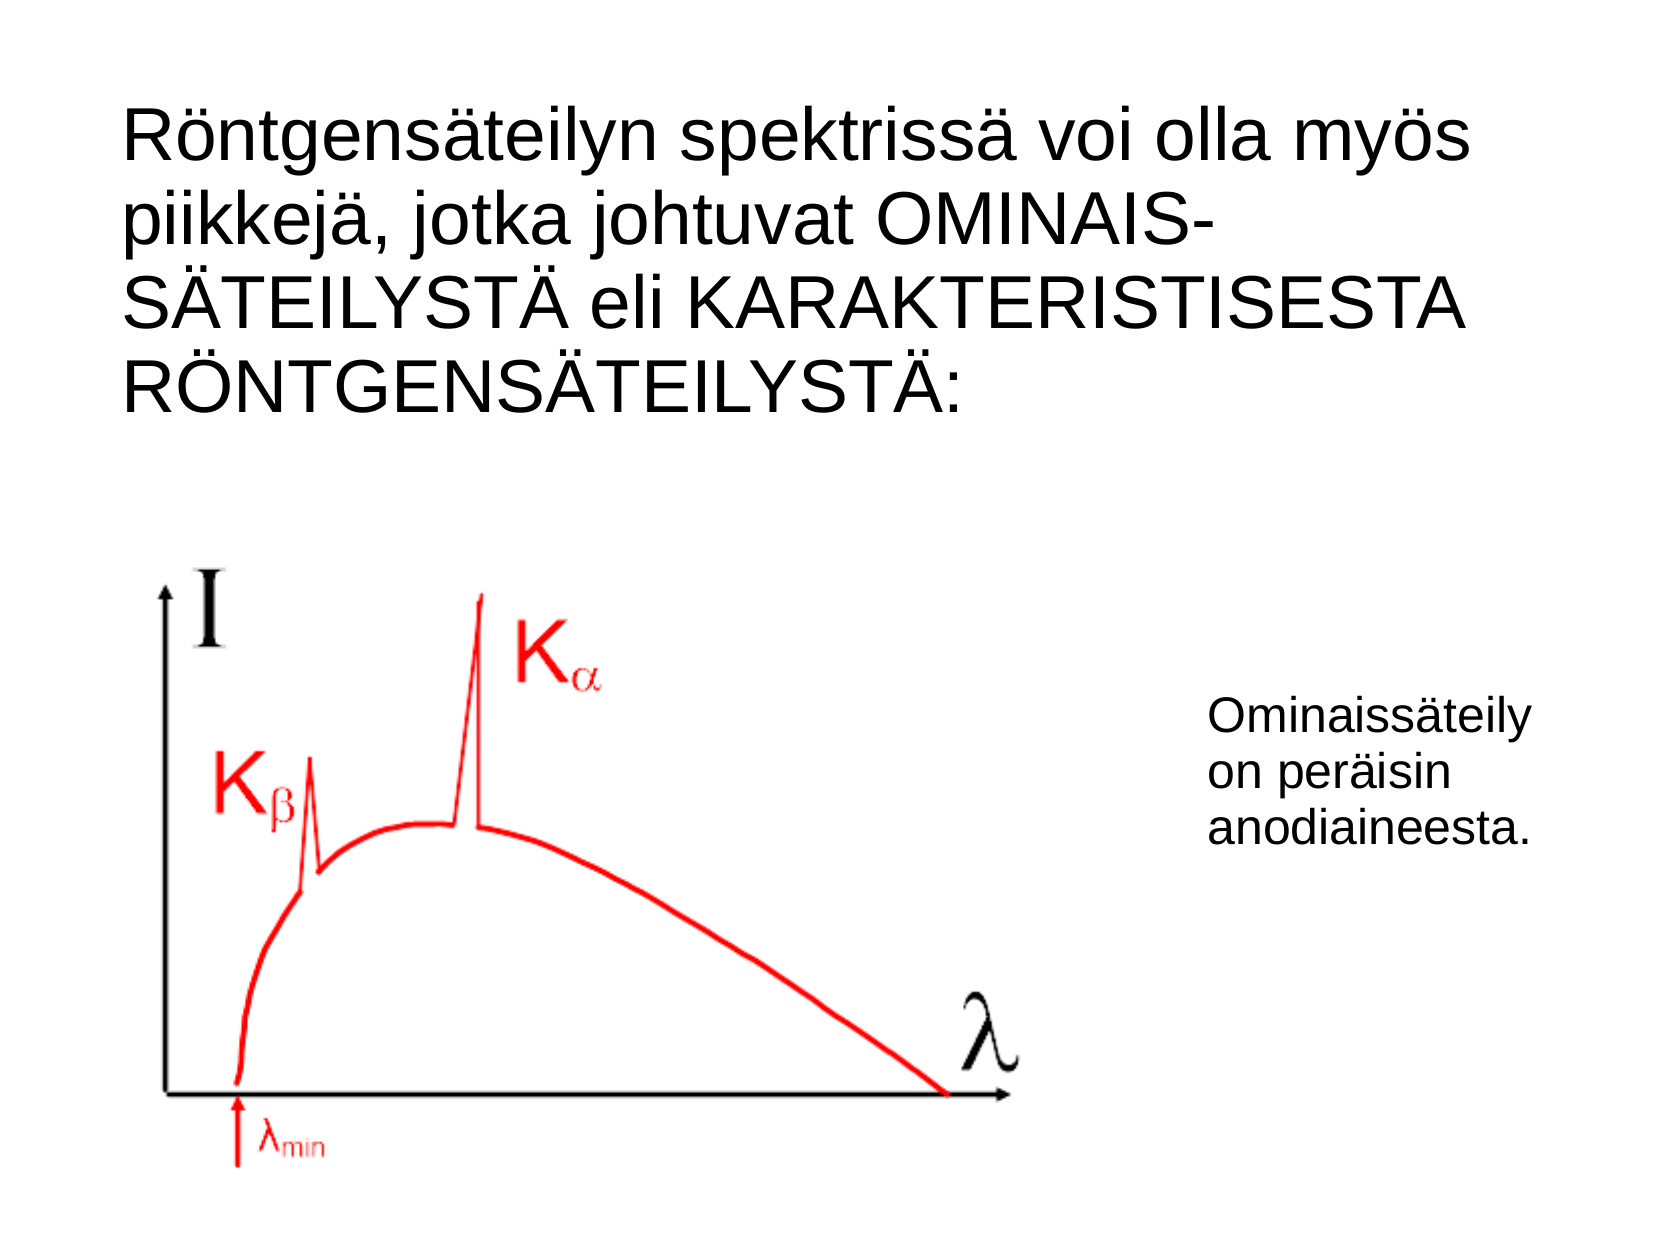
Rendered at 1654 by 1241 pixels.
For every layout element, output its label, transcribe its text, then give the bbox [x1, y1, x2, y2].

text_box Ominaissäteily on peräisin anodiaineesta. [1192, 680, 1571, 863]
text_box Röntgensäteilyn spektrissä voi olla myös piikkejä, jotka johtuvat OMINAIS-SÄTEILYSTÄ eli KARAKTERISTISESTA RÖNTGENSÄTEILYSTÄ: [106, 84, 1548, 520]
picture [118, 484, 1069, 1216]
